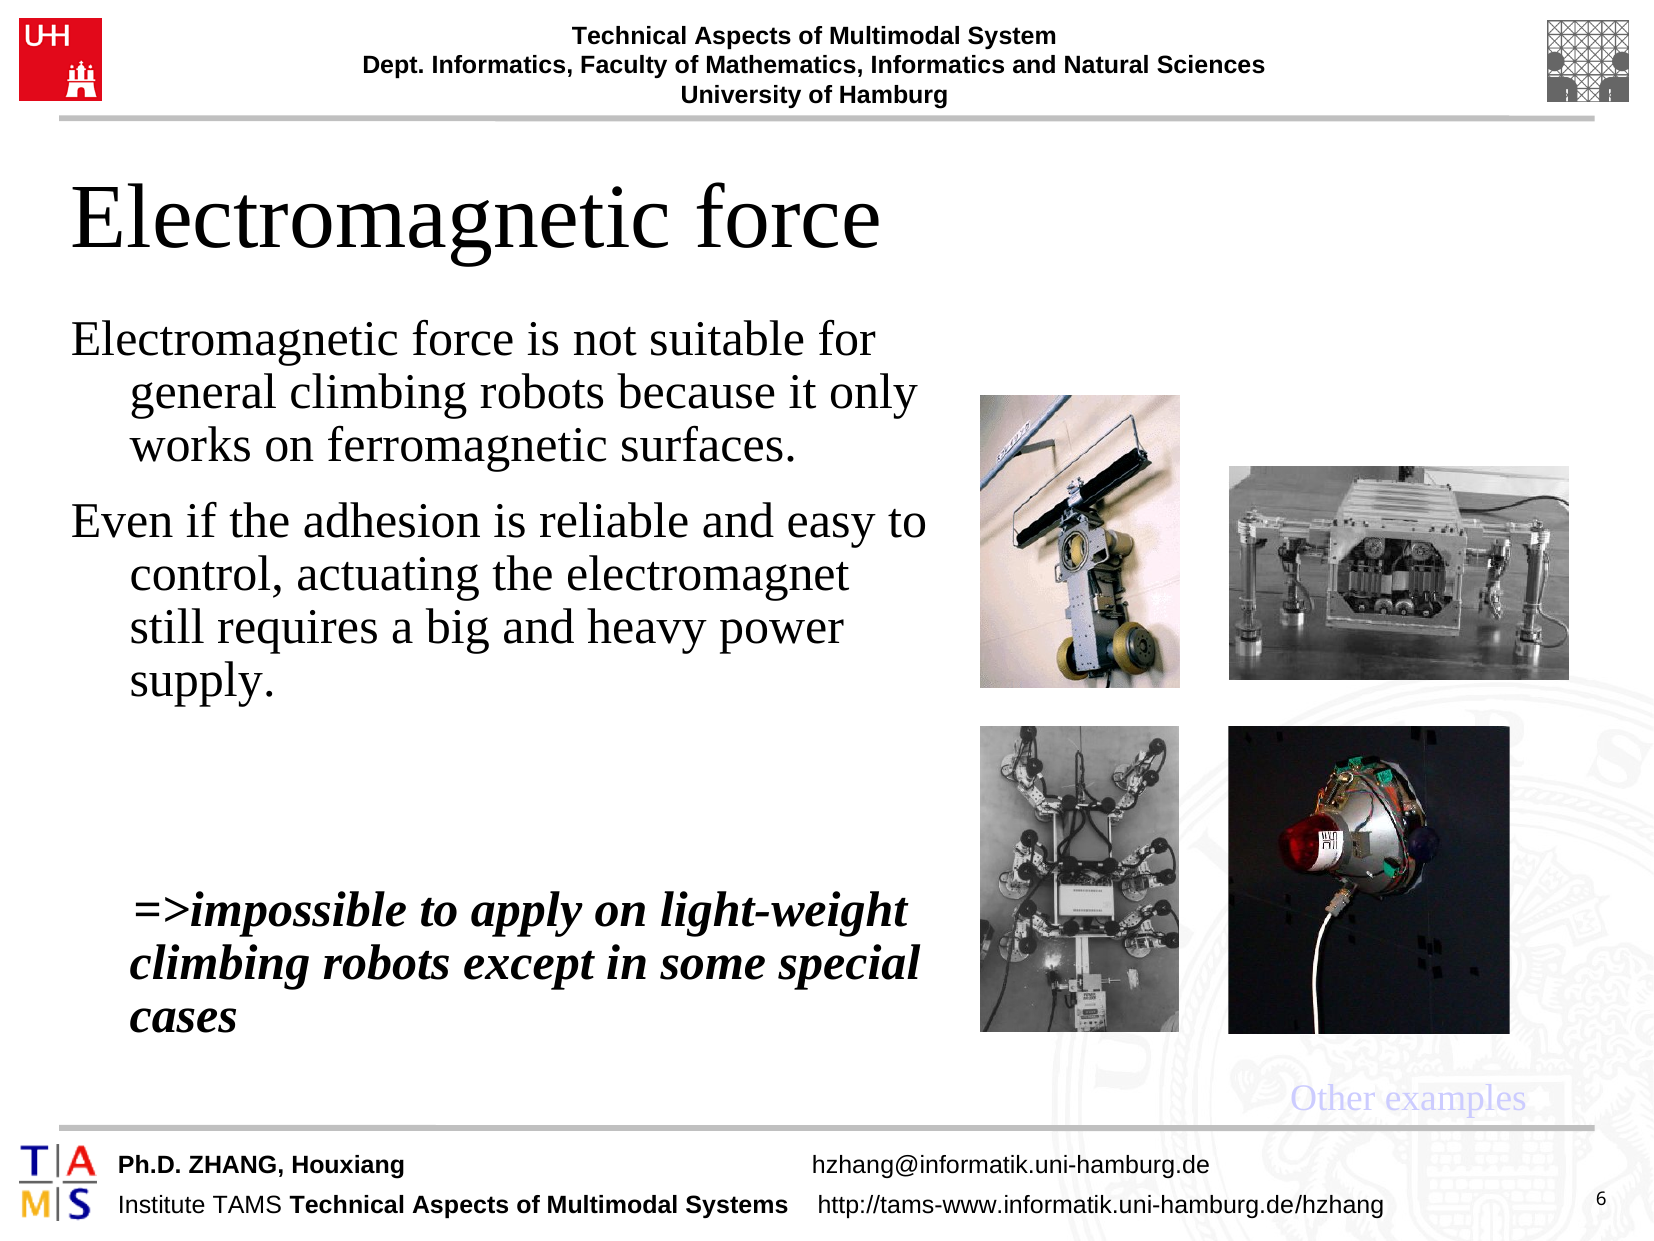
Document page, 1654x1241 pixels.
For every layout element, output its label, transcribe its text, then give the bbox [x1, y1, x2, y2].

picture [1228, 726, 1510, 1035]
picture [1228, 466, 1569, 680]
picture [1547, 20, 1629, 102]
picture [980, 395, 1180, 688]
picture [19, 18, 102, 101]
title Electromagnetic force [70, 135, 1583, 298]
text_box Other examples [1213, 1065, 1542, 1126]
picture [980, 726, 1179, 1033]
picture [19, 1144, 97, 1221]
list Electromagnetic force is not suitable for general climbing robots because it only works on ferromagnetic surfaces. Even if the adhesion is reliable and easy to control, actuating the electromagnet still requires a big and heavy power supply. =>impossible to apply on light-weight climbing robots except in some special cases [70, 312, 934, 1122]
